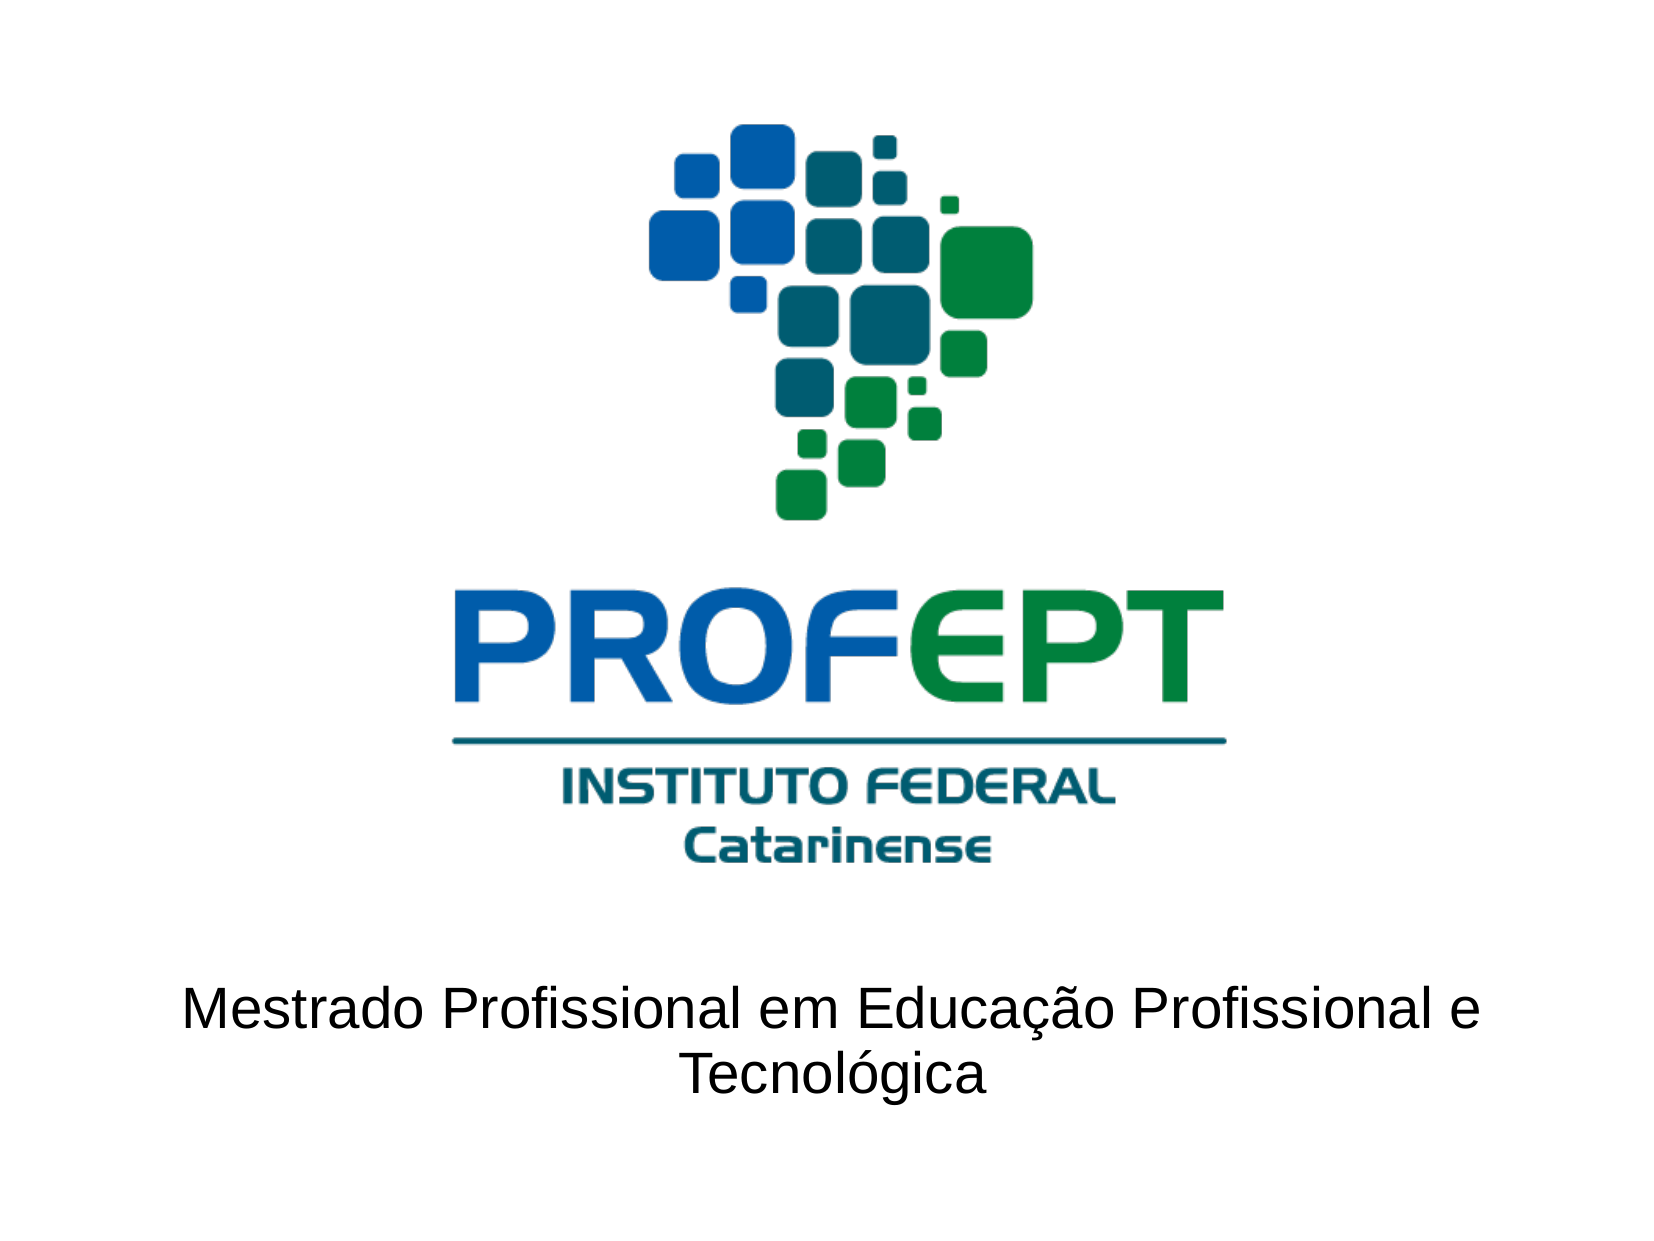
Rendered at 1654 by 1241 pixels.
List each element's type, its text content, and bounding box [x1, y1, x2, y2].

text_box Mestrado Profissional em Educação Profissional e Tecnológica [35, 968, 1630, 1114]
picture [396, 70, 1283, 938]
